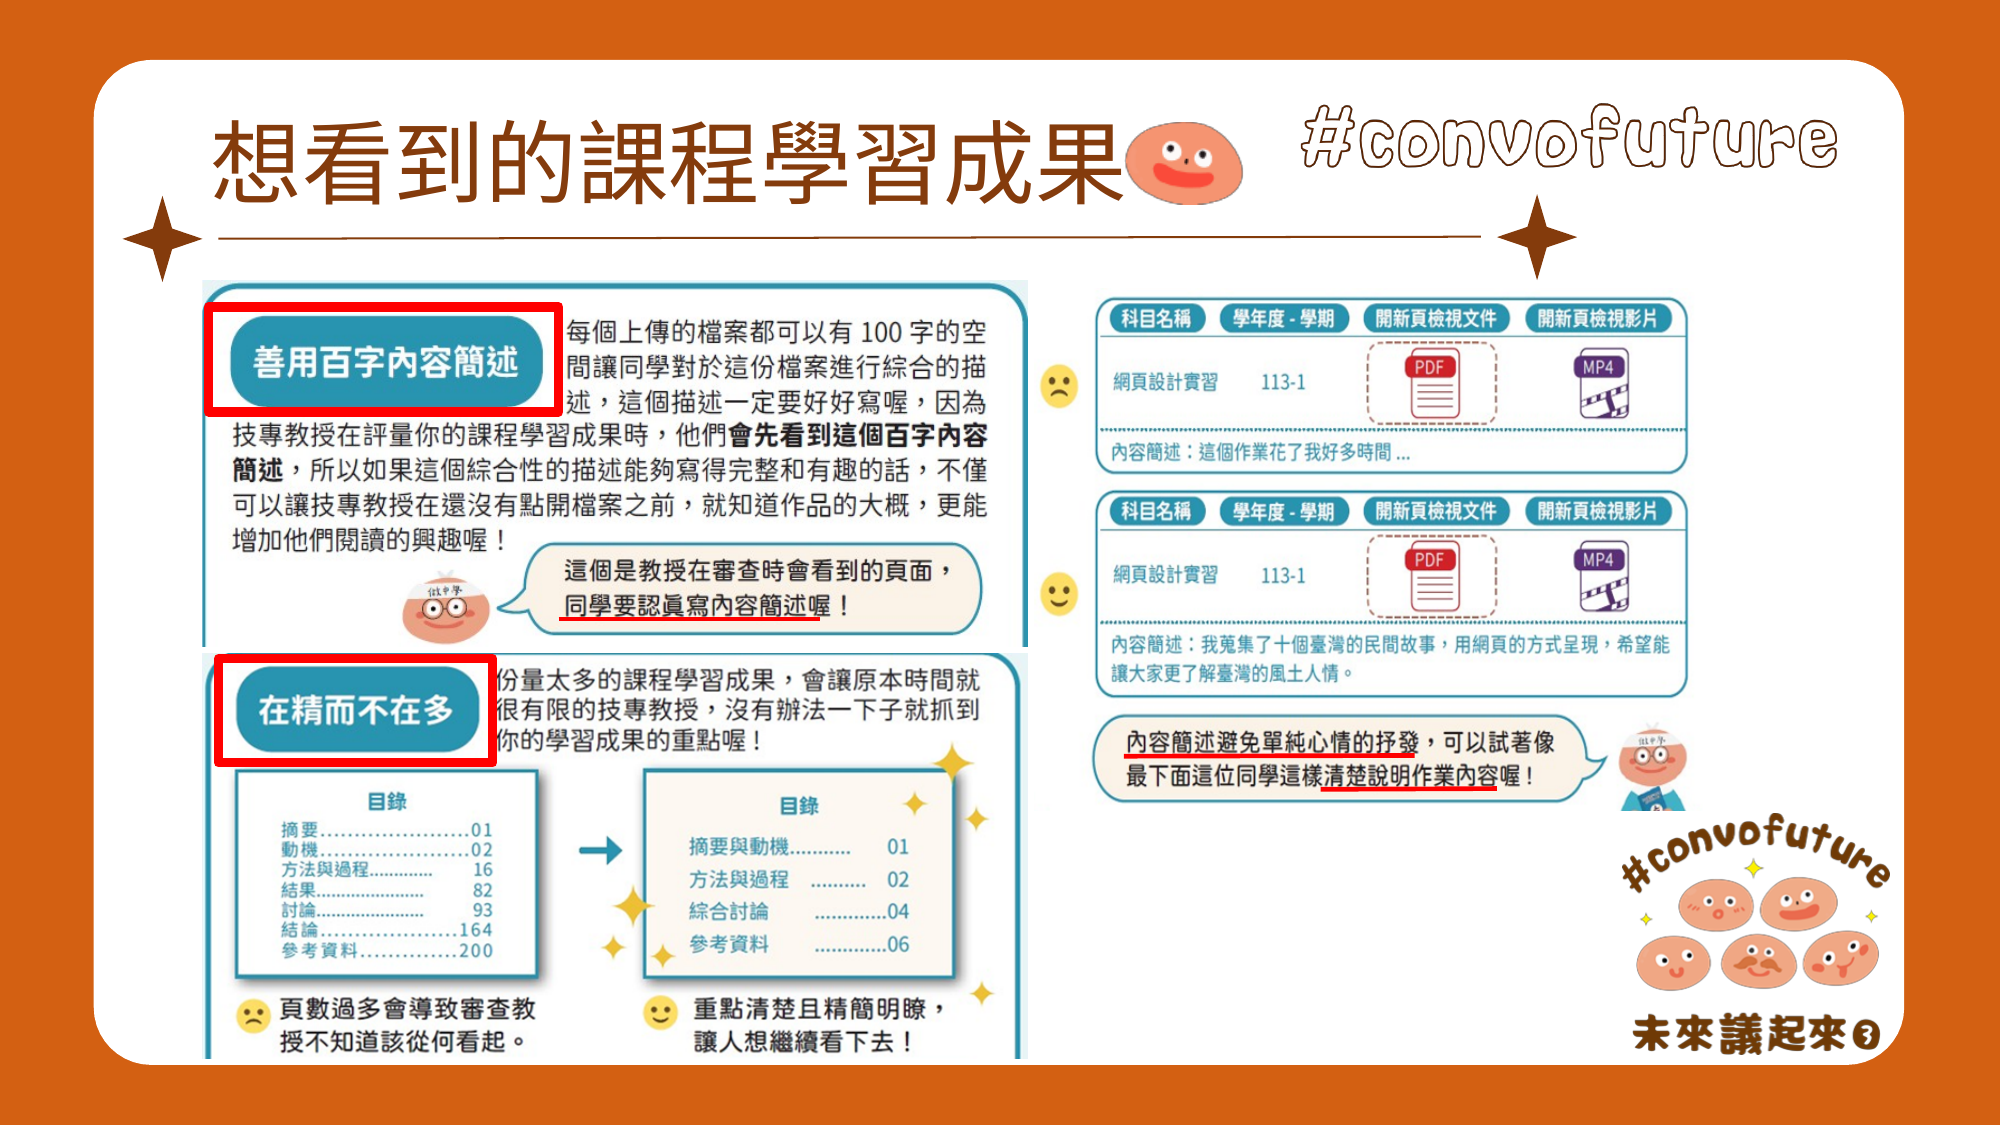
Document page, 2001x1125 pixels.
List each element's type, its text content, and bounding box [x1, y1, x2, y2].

picture [1034, 288, 1703, 811]
picture [202, 653, 1028, 1059]
text_box 想看到的課程學習成果 [1085, 145, 1105, 155]
text_box 想看到的課程學習成果 [1085, 130, 1105, 140]
text_box 想看到的課程學習成果 [1057, 130, 1077, 140]
picture [1622, 813, 1890, 1055]
text_box [0, 0, 2000, 1125]
text_box 想看到的課程學習成果 [208, 105, 1131, 217]
text_box 想看到的課程學習成果 [1057, 145, 1077, 155]
